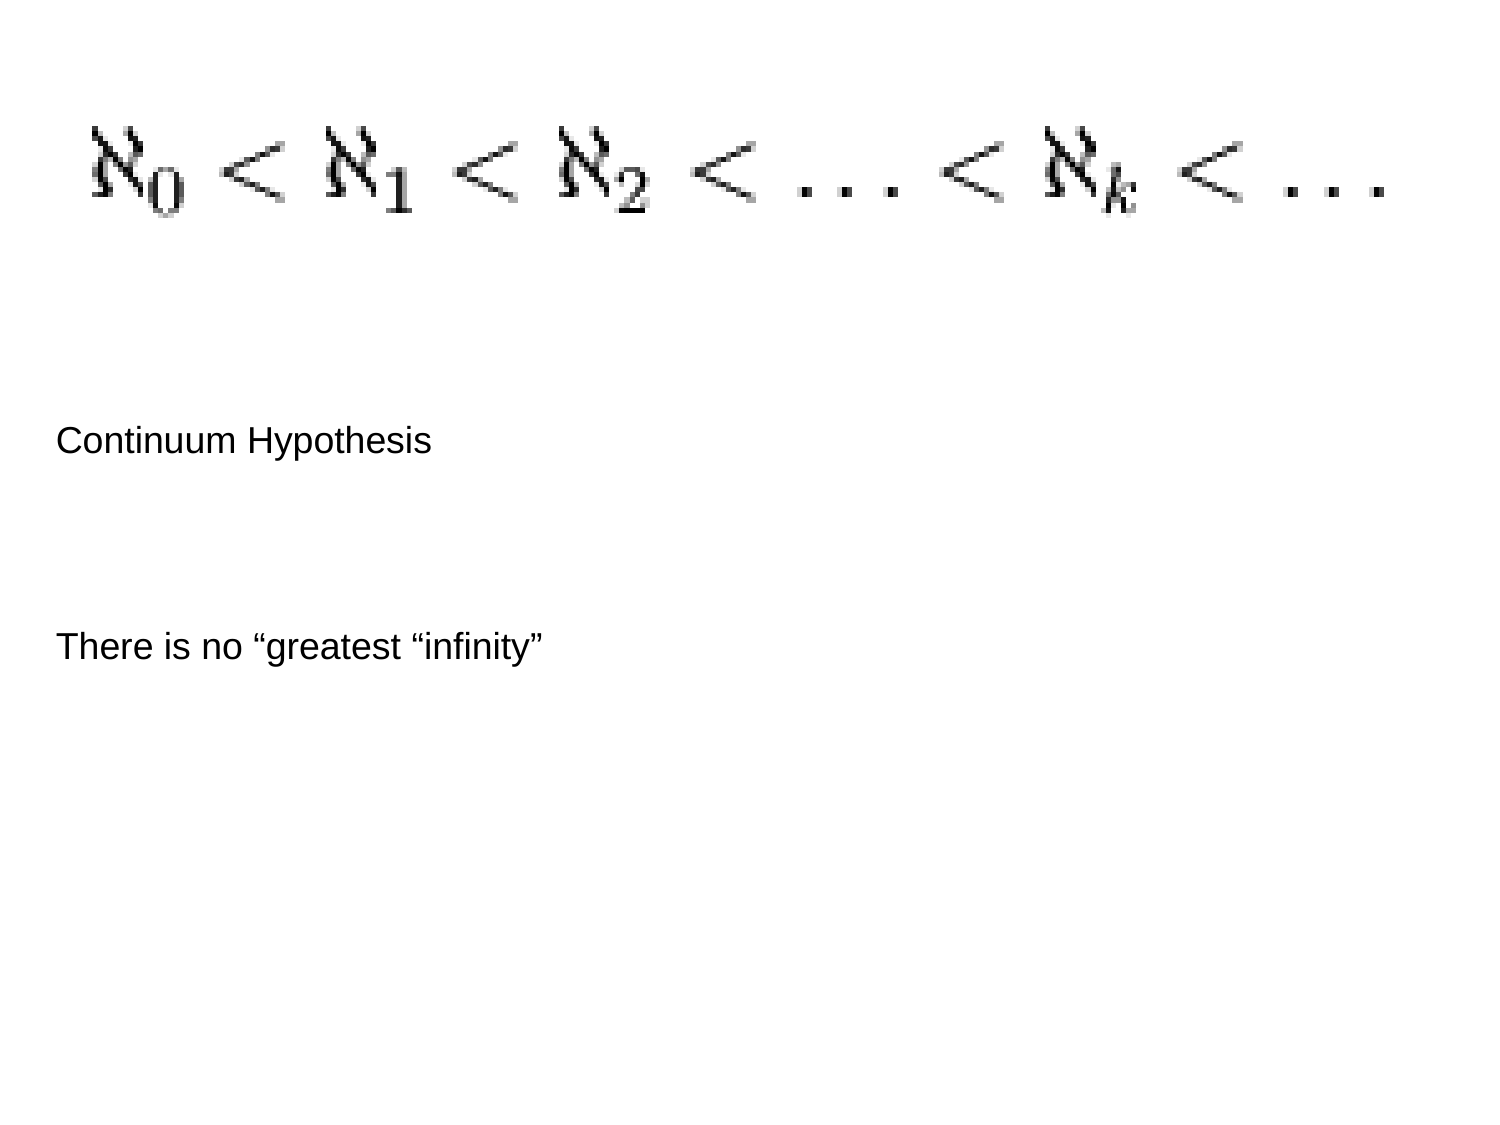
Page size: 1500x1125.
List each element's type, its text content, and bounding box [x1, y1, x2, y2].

picture [17, 101, 1471, 249]
text_box Continuum Hypothesis There is no “greatest “infinity” [41, 408, 1447, 743]
